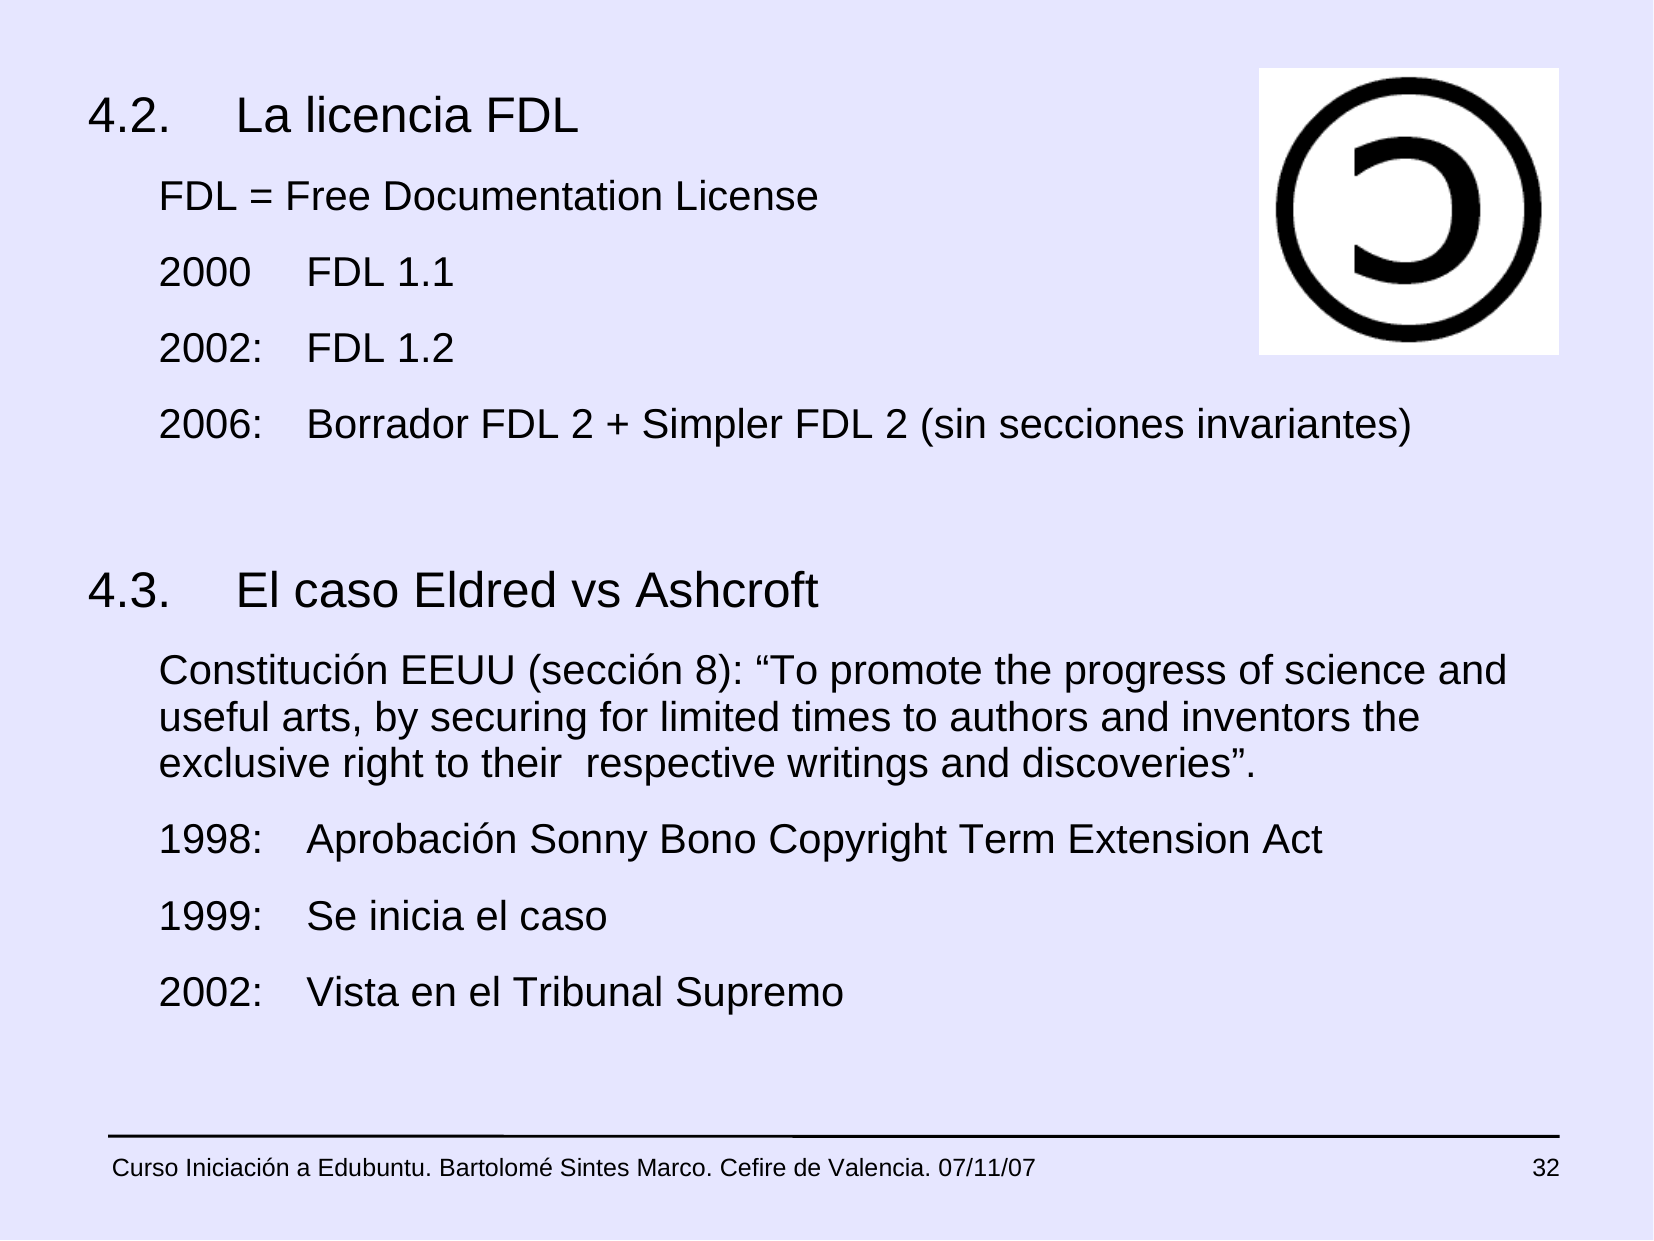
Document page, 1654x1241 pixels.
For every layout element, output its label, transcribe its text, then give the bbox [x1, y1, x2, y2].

text_box 4.2. La licencia FDL FDL = Free Documentation License 2000 FDL 1.1 2002: FDL 1.2 2006: Borrador FDL 2 + Simpler FDL 2 (sin secciones invariantes) 4.3. El caso Eldred vs Ashcroft Constitución EEUU (sección 8): “To promote the progress of science and useful arts, by securing for limited times to authors and inventors the exclusive right to their respective writings and discoveries”. 1998: Aprobación Sonny Bono Copyright Term Extension Act 1999: Se inicia el caso 2002: Vista en el Tribunal Supremo [87, 87, 1604, 1018]
text_box [428, 159, 435, 216]
picture [1259, 68, 1559, 355]
